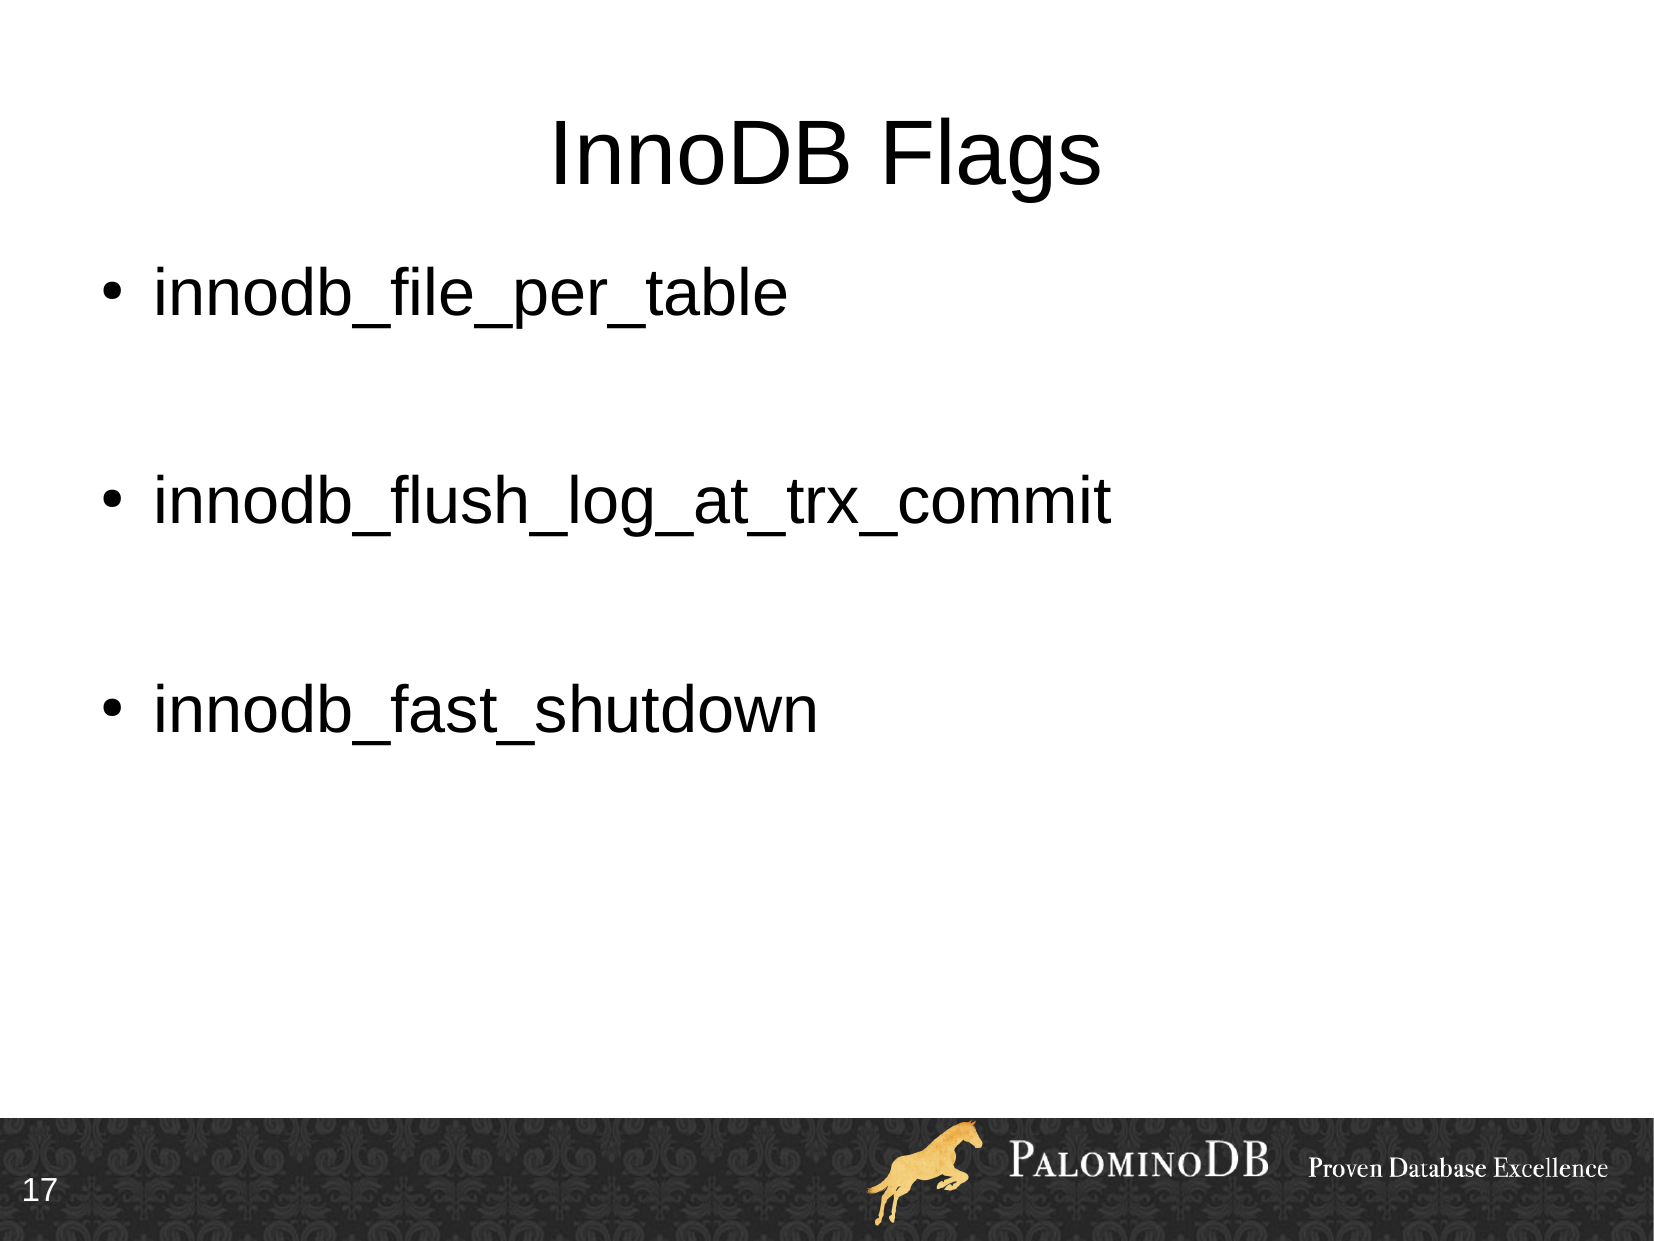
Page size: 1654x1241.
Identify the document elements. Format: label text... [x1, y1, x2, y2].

list innodb_file_per_table innodb_flush_log_at_trx_commit innodb_fast_shutdown [82, 254, 1571, 1074]
picture [0, 1109, 1654, 1241]
title InnoDB Flags [82, 49, 1571, 254]
